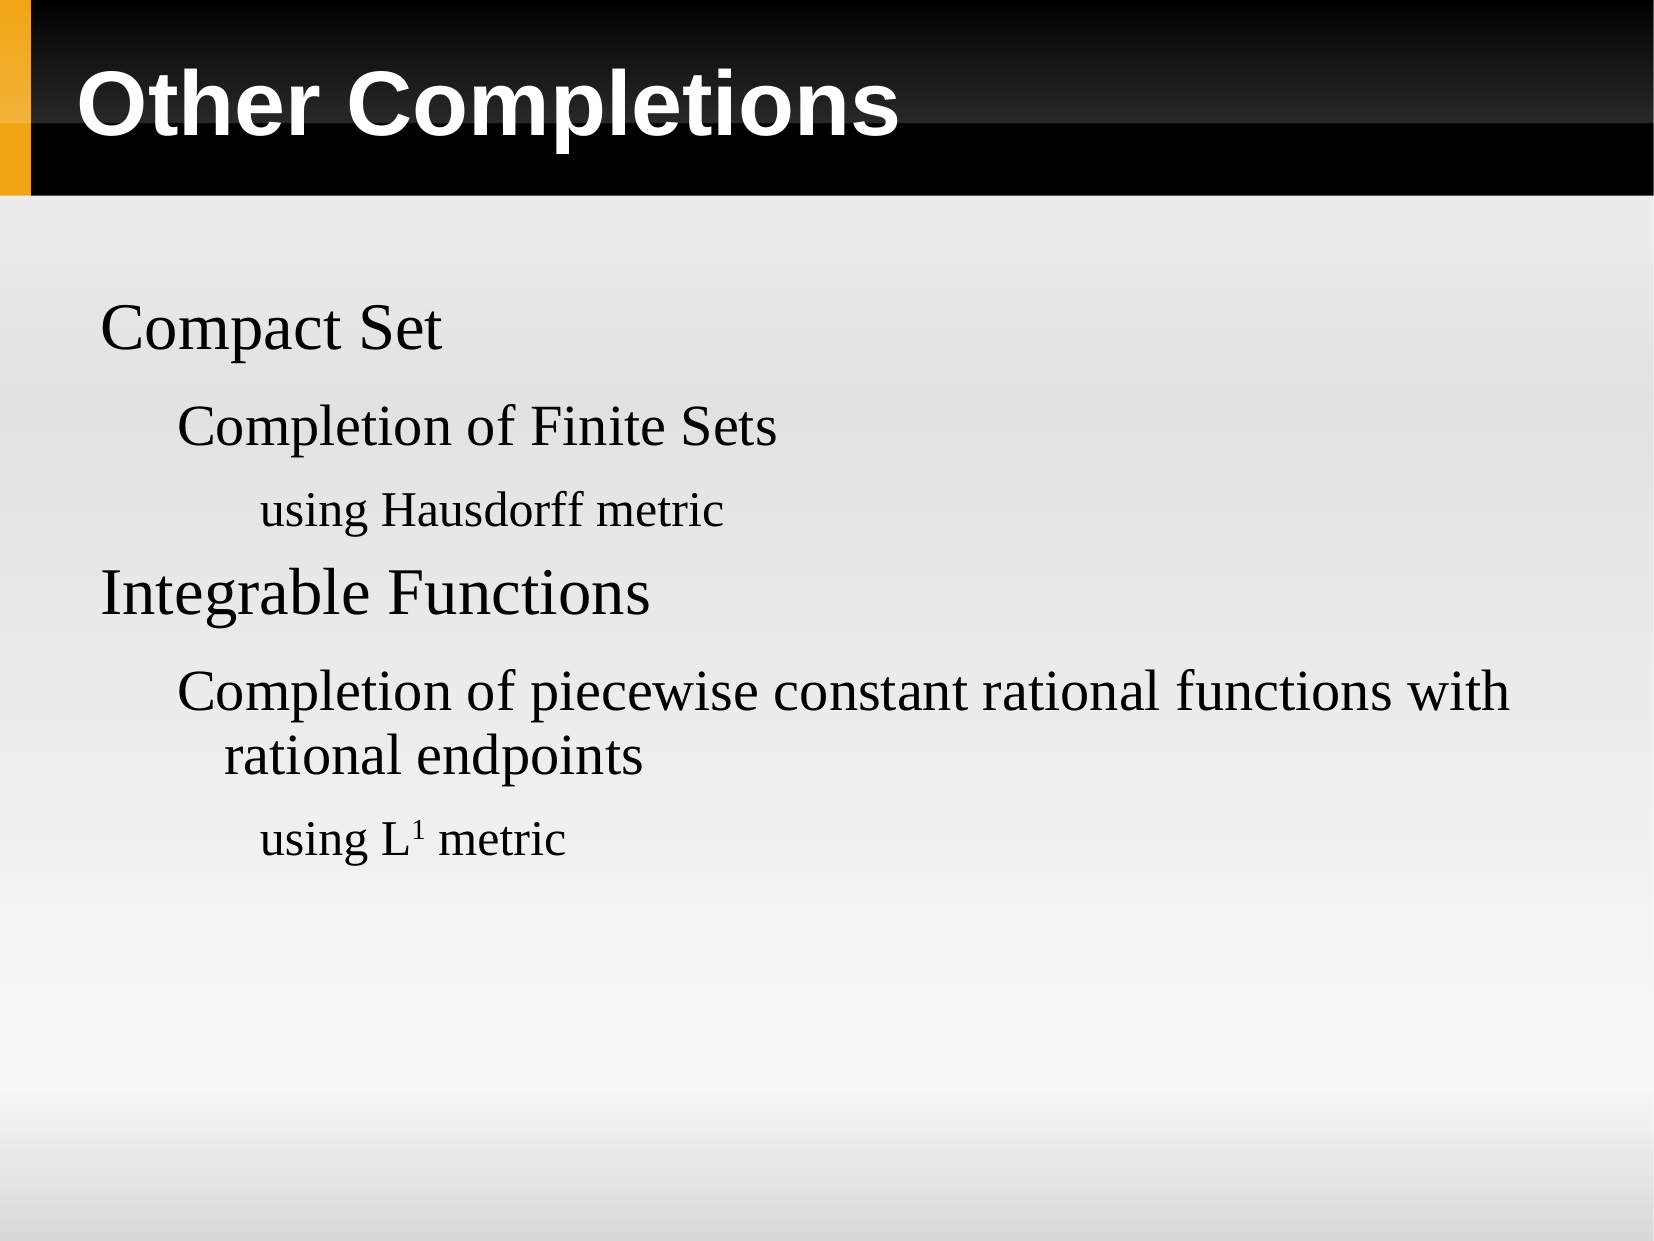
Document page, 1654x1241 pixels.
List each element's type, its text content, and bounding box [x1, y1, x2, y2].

picture [0, 0, 1654, 1241]
title Other Completions [76, 0, 1565, 208]
list Compact Set Completion of Finite Sets using Hausdorff metric Integrable Functions Completion of piecewise constant rational functions with rational endpoints using L1 metric [82, 290, 1571, 1094]
